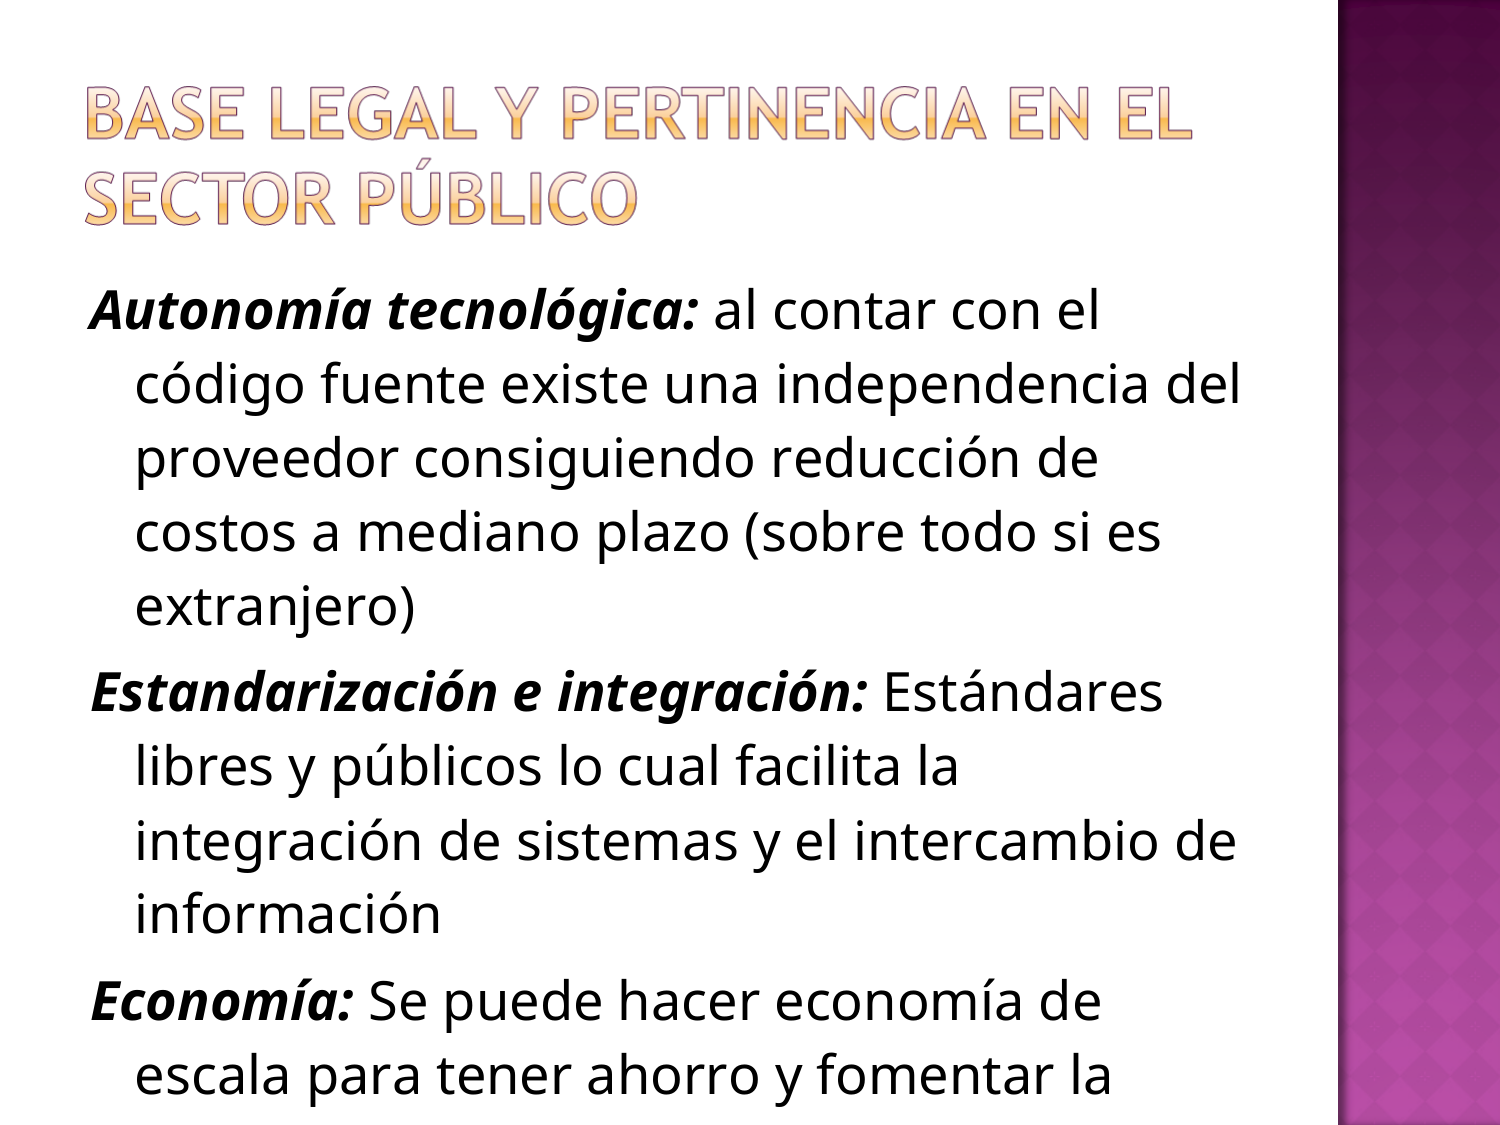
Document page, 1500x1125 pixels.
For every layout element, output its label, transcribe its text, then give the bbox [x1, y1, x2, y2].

list Autonomía tecnológica: al contar con el código fuente existe una independencia del proveedor consiguiendo reducción de costos a mediano plazo (sobre todo si es extranjero) Estandarización e integración: Estándares libres y públicos lo cual facilita la integración de sistemas y el intercambio de información Economía: Se puede hacer economía de escala para tener ahorro y fomentar la industria interna de software [75, 263, 1263, 1060]
text_box [40, 47, 1265, 241]
picture [1337, 0, 1500, 1125]
